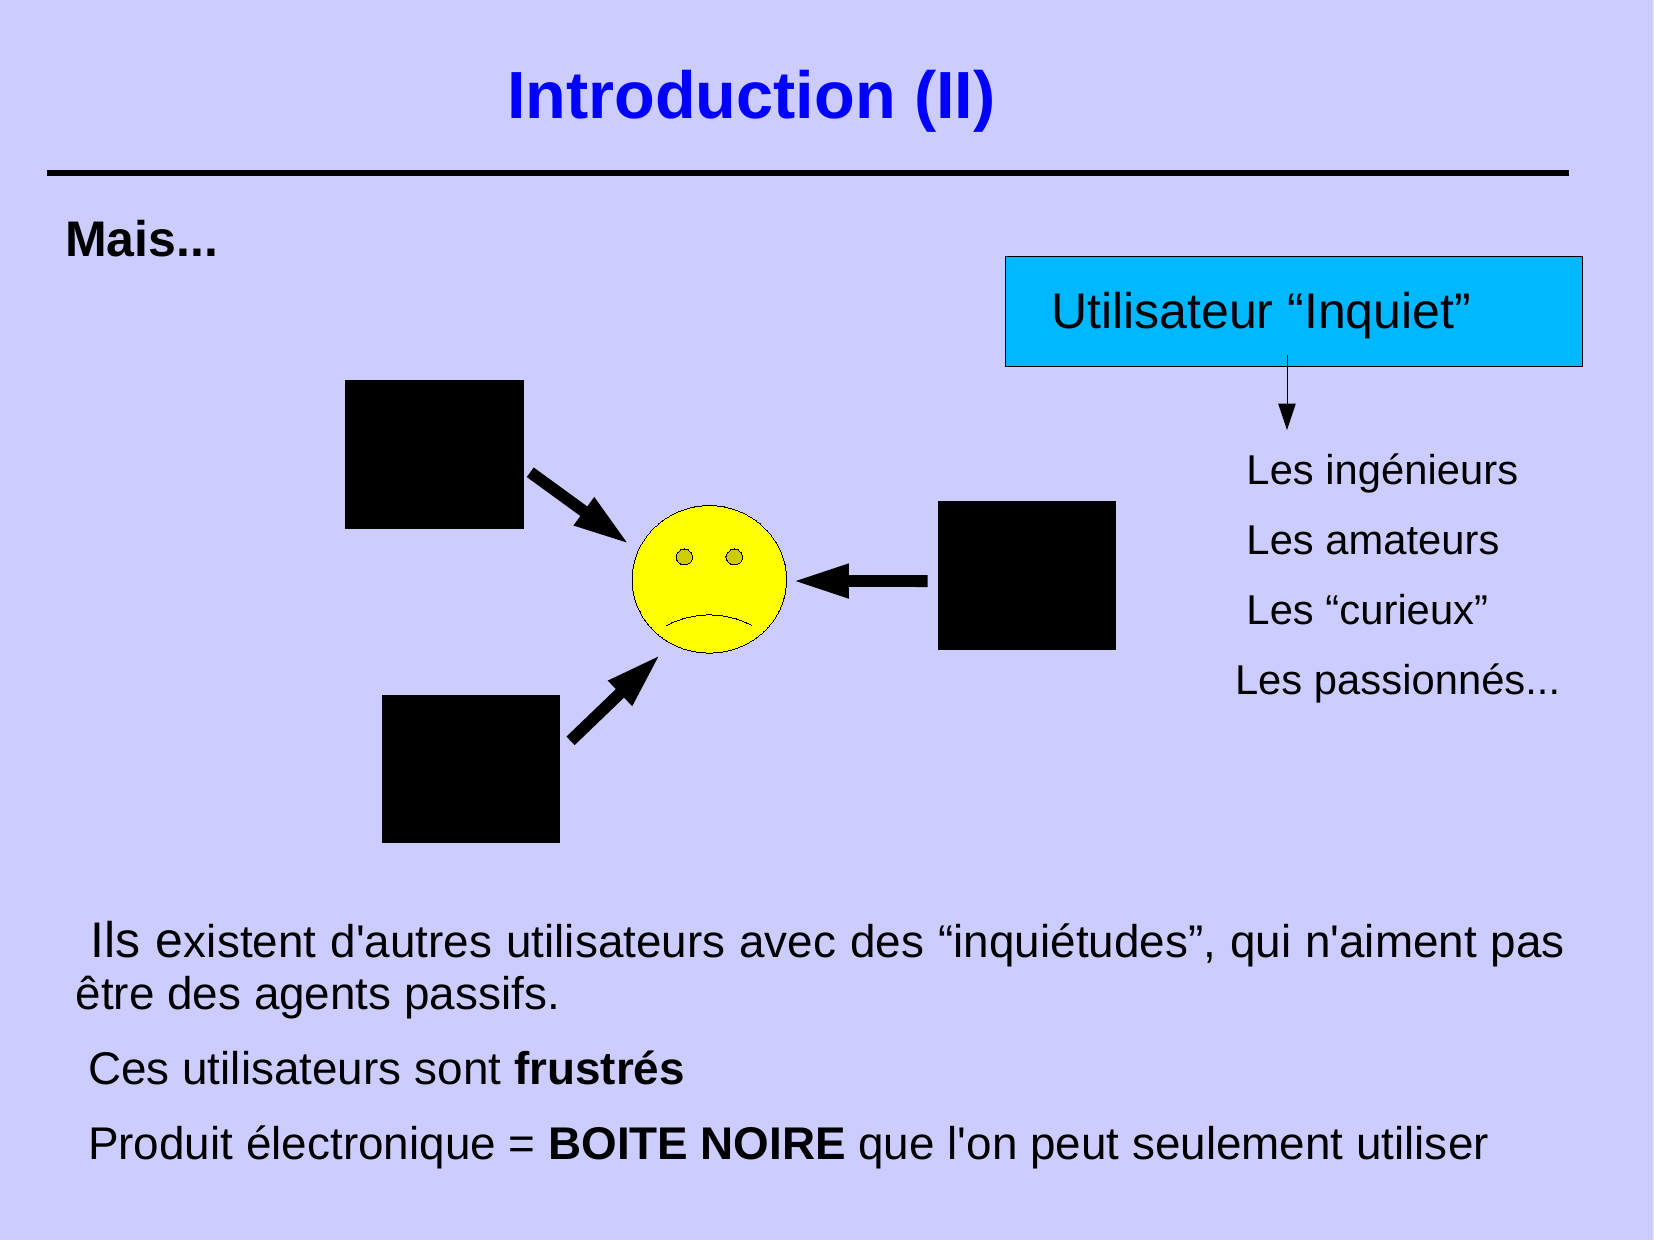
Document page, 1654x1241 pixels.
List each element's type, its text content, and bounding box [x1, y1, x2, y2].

text_box [632, 505, 787, 654]
text_box [1005, 256, 1583, 367]
title Introduction (II) [114, 0, 1390, 170]
text_box [382, 695, 560, 843]
text_box [938, 501, 1116, 650]
text_box Mais... [52, 210, 536, 313]
text_box Les ingénieurs Les amateurs Les “curieux” Les passionnés... [1234, 446, 1631, 816]
text_box Utilisateur “Inquiet” [1037, 283, 1544, 357]
text_box [345, 380, 524, 529]
text_box Ils existent d'autres utilisateurs avec des “inquiétudes”, qui n'aiment pas être des agents passifs. Ces utilisateurs sont frustrés Produit électronique = BOITE NOIRE que l'on peut seulement utiliser [75, 912, 1610, 1231]
